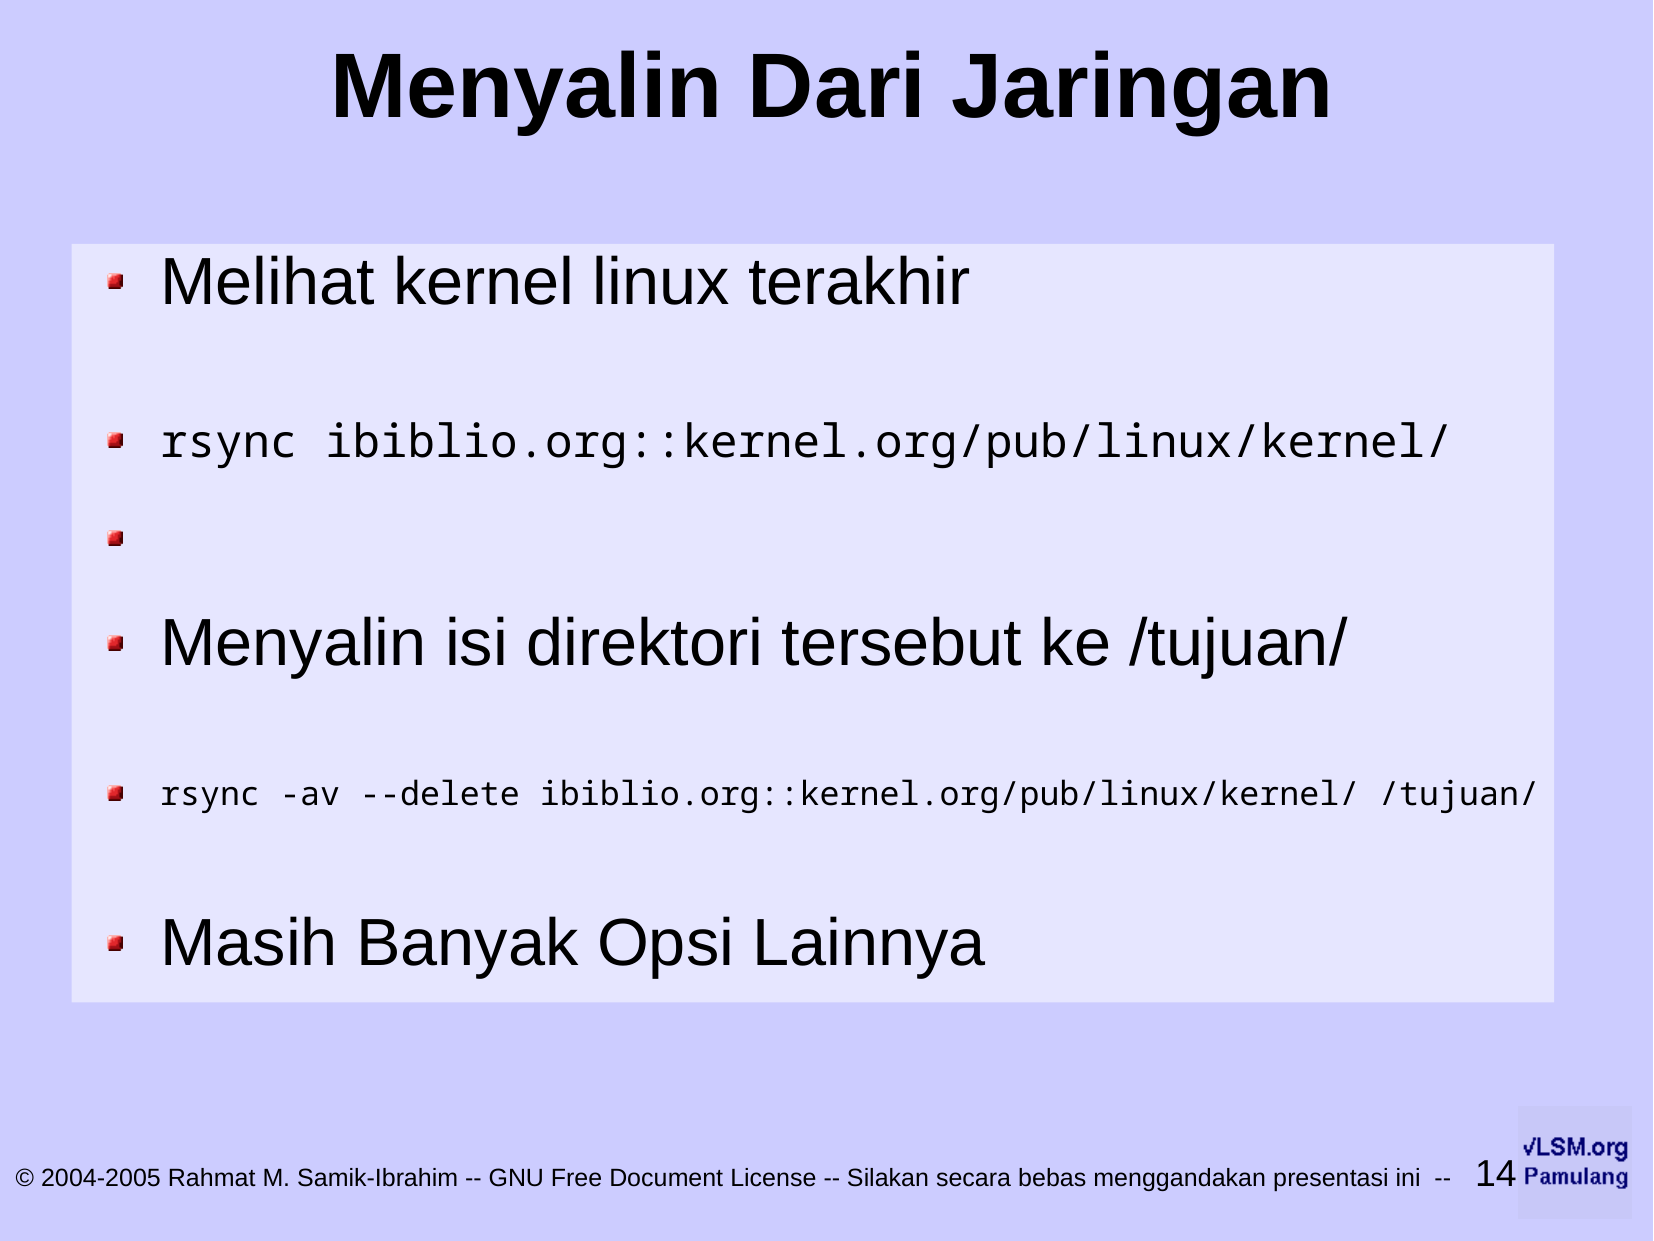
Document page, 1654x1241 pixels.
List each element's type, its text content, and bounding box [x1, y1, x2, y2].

list Melihat kernel linux terakhir rsync ibiblio.org::kernel.org/pub/linux/kernel/ Menyalin isi direktori tersebut ke /tujuan/ rsync -av --delete ibiblio.org::kernel.org/pub/linux/kernel/ /tujuan/ Masih Banyak Opsi Lainnya [71, 243, 1555, 1003]
title Menyalin Dari Jaringan [40, 31, 1625, 142]
picture [1518, 1106, 1632, 1219]
